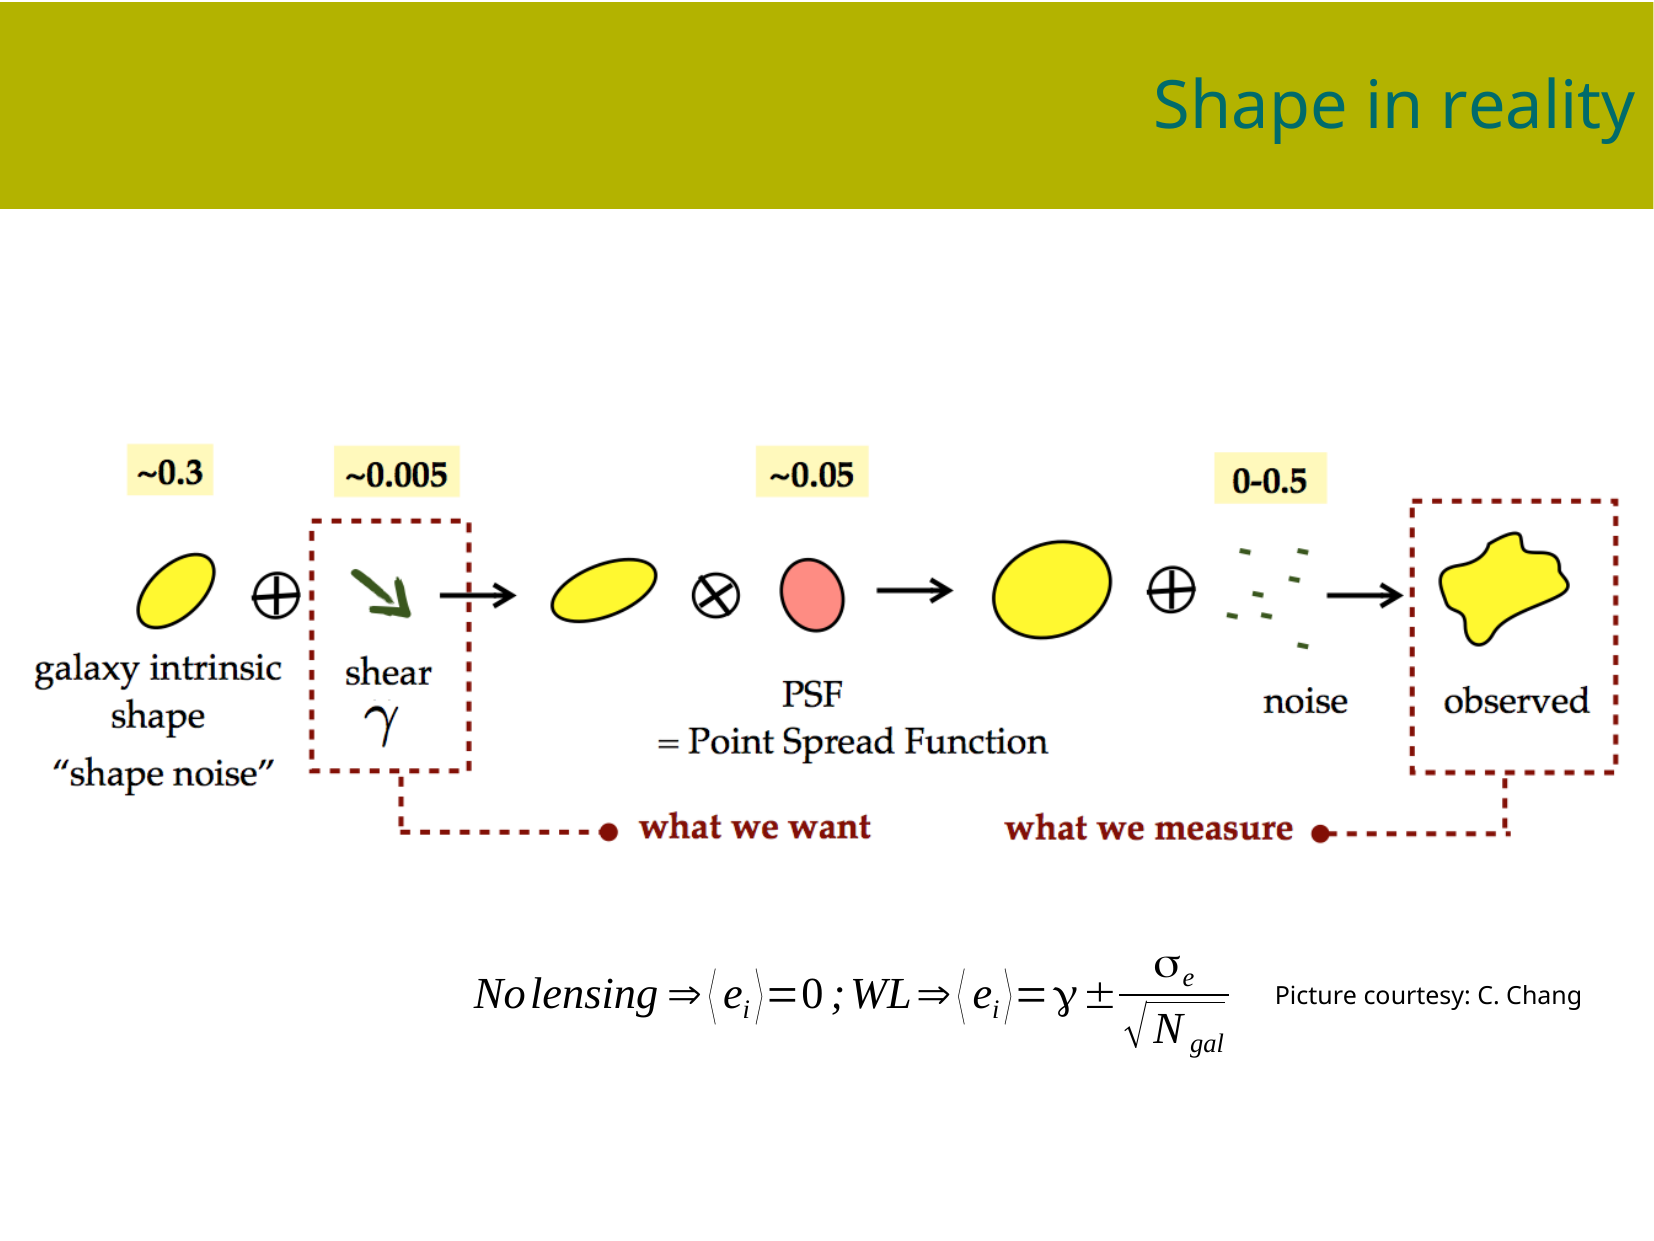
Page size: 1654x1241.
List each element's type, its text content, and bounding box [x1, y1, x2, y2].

picture [1, 413, 1654, 900]
chart [459, 952, 1242, 1060]
text_box Picture courtesy: C. Chang [1260, 975, 1606, 1018]
title Shape in reality [0, 2, 1654, 209]
